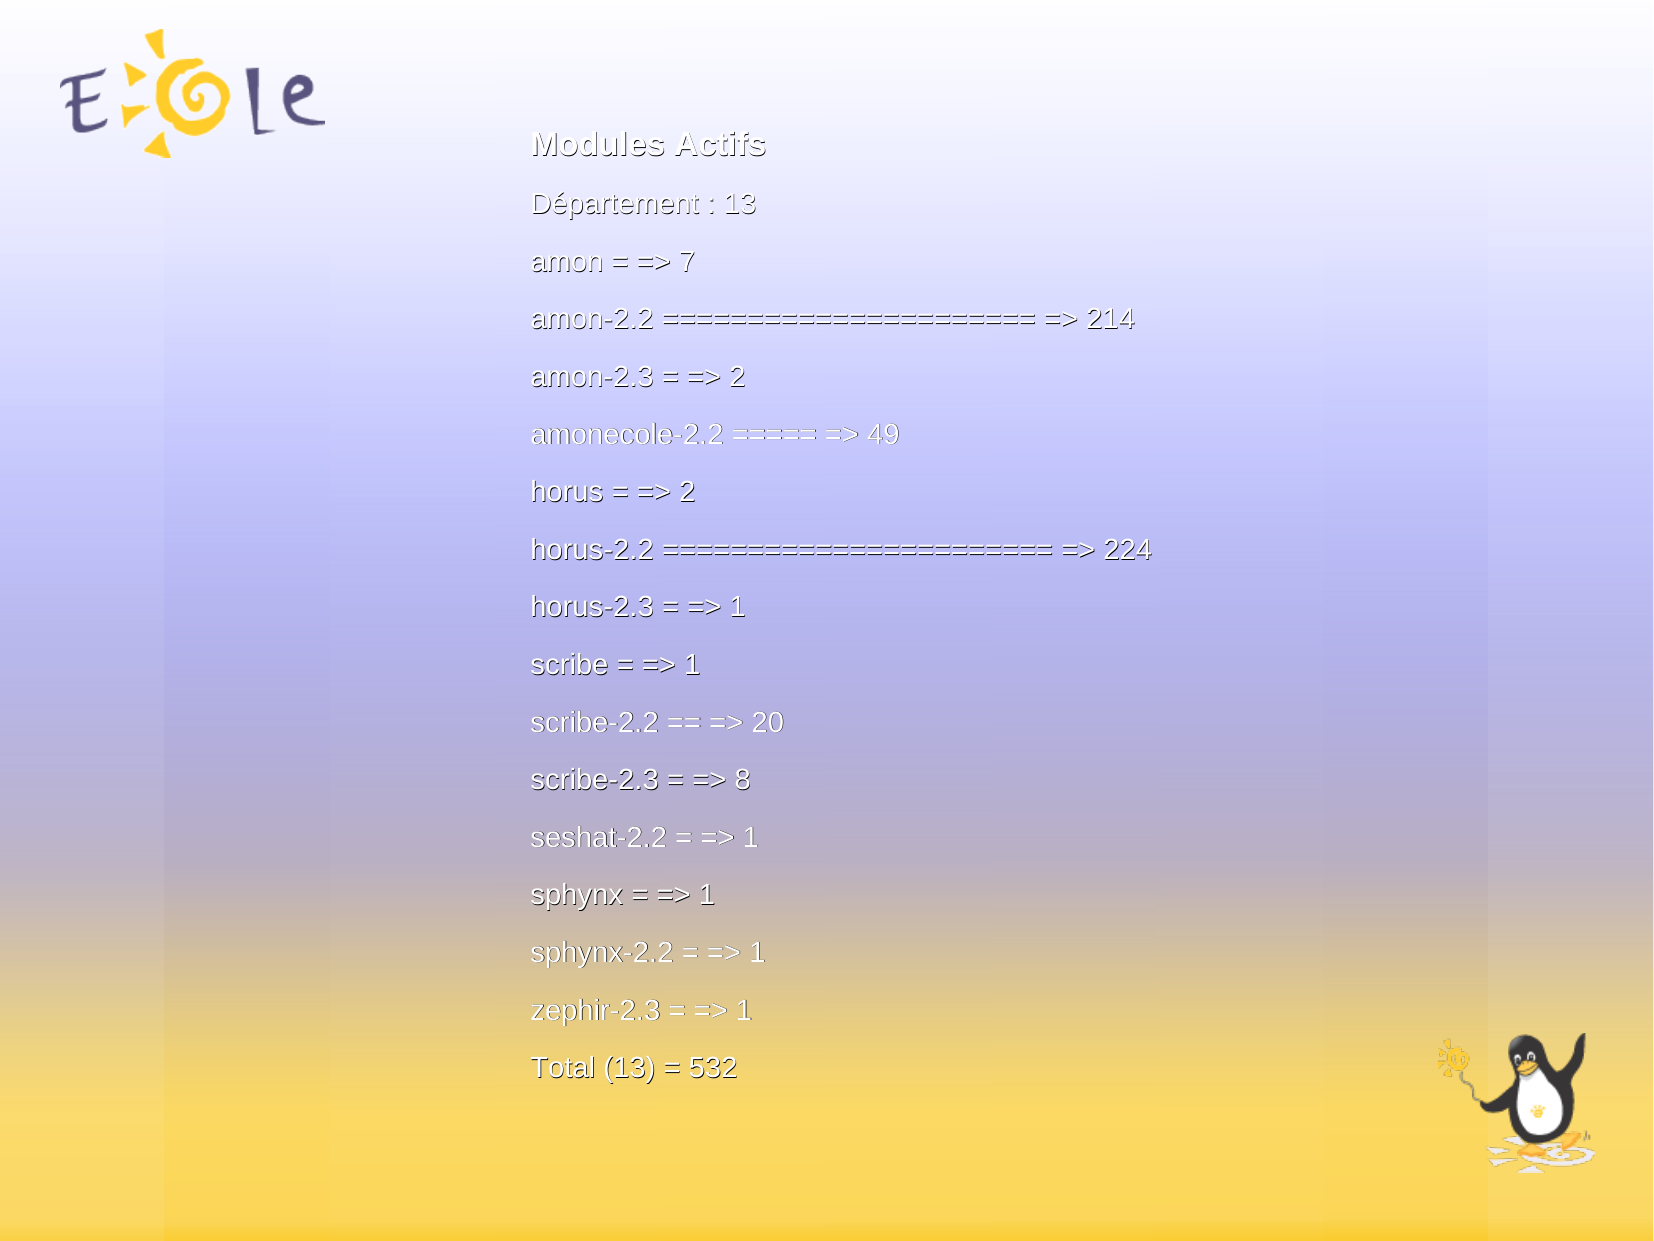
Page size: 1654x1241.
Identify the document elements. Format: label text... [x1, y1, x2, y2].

picture [0, 0, 1654, 1241]
text_box Modules Actifs Département : 13 amon = => 7 amon-2.2 ====================== => 214 amon-2.3 = => 2 amonecole-2.2 ===== => 49 horus = => 2 horus-2.2 ======================= => 224 horus-2.3 = => 1 scribe = => 1 scribe-2.2 == => 20 scribe-2.3 = => 8 seshat-2.2 = => 1 sphynx = => 1 sphynx-2.2 = => 1 zephir-2.3 = => 1 Total (13) = 532 [501, 118, 1182, 1157]
